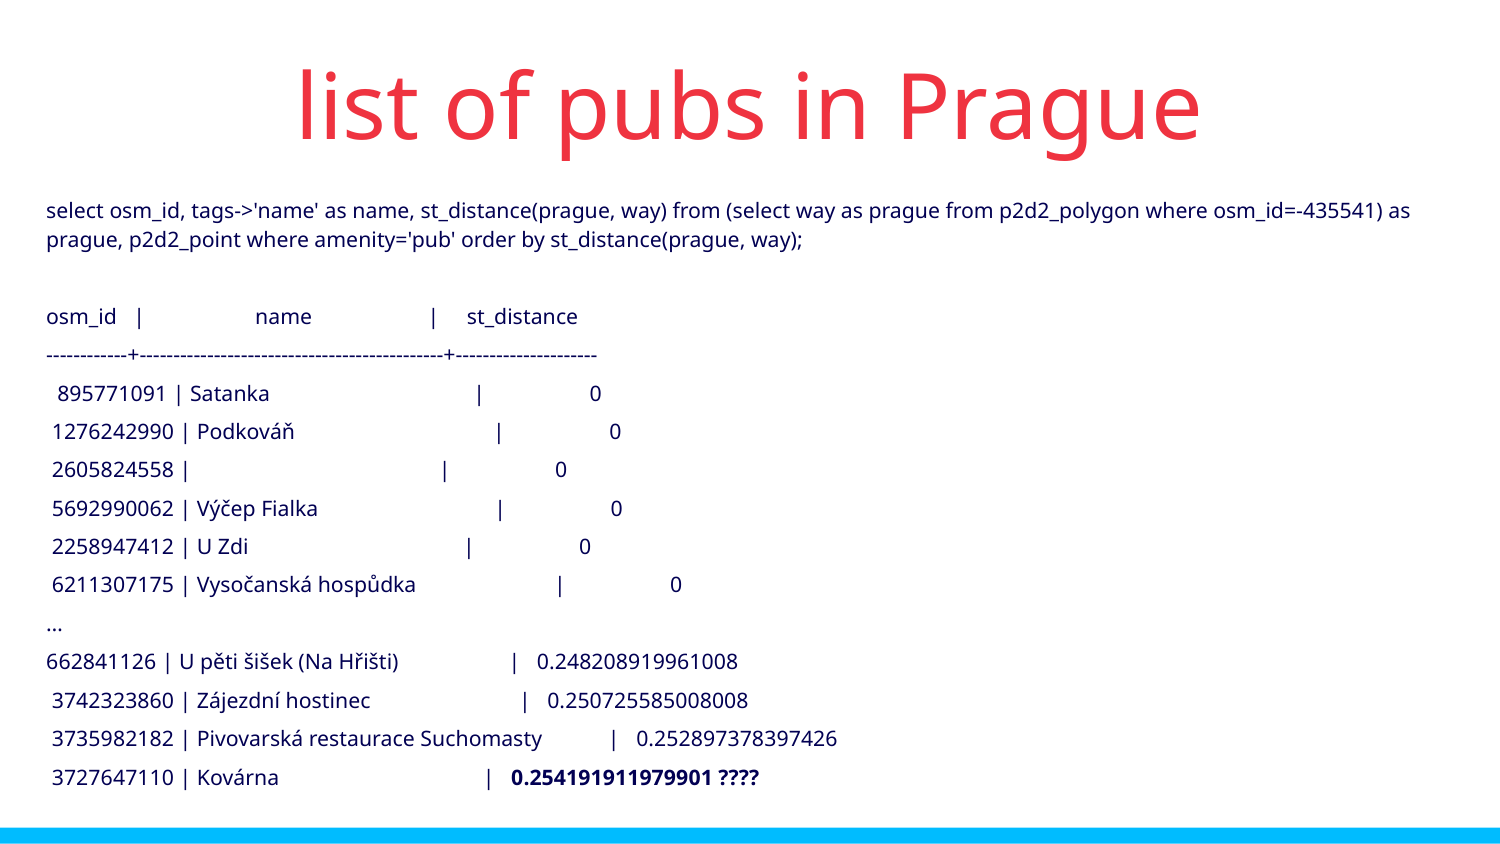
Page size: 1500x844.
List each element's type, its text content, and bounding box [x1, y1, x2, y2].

list select osm_id, tags->'name' as name, st_distance(prague, way) from (select way as prague from p2d2_polygon where osm_id=-435541) as prague, p2d2_point where amenity='pub' order by st_distance(prague, way); osm_id | name | st_distance ------------+---------------------------------------------+--------------------- 895771091 | Satanka | 0 1276242990 | Podkováň | 0 2605824558 | | 0 5692990062 | Výčep Fialka | 0 2258947412 | U Zdi | 0 6211307175 | Vysočanská hospůdka | 0 … 662841126 | U pěti šišek (Na Hřišti) | 0.248208919961008 3742323860 | Zájezdní hostinec | 0.250725585008008 3735982182 | Pivovarská restaurace Suchomasty | 0.252897378397426 3727647110 | Kovárna | 0.254191911979901 ???? [23, 195, 1477, 804]
title list of pubs in Prague [75, 33, 1425, 175]
